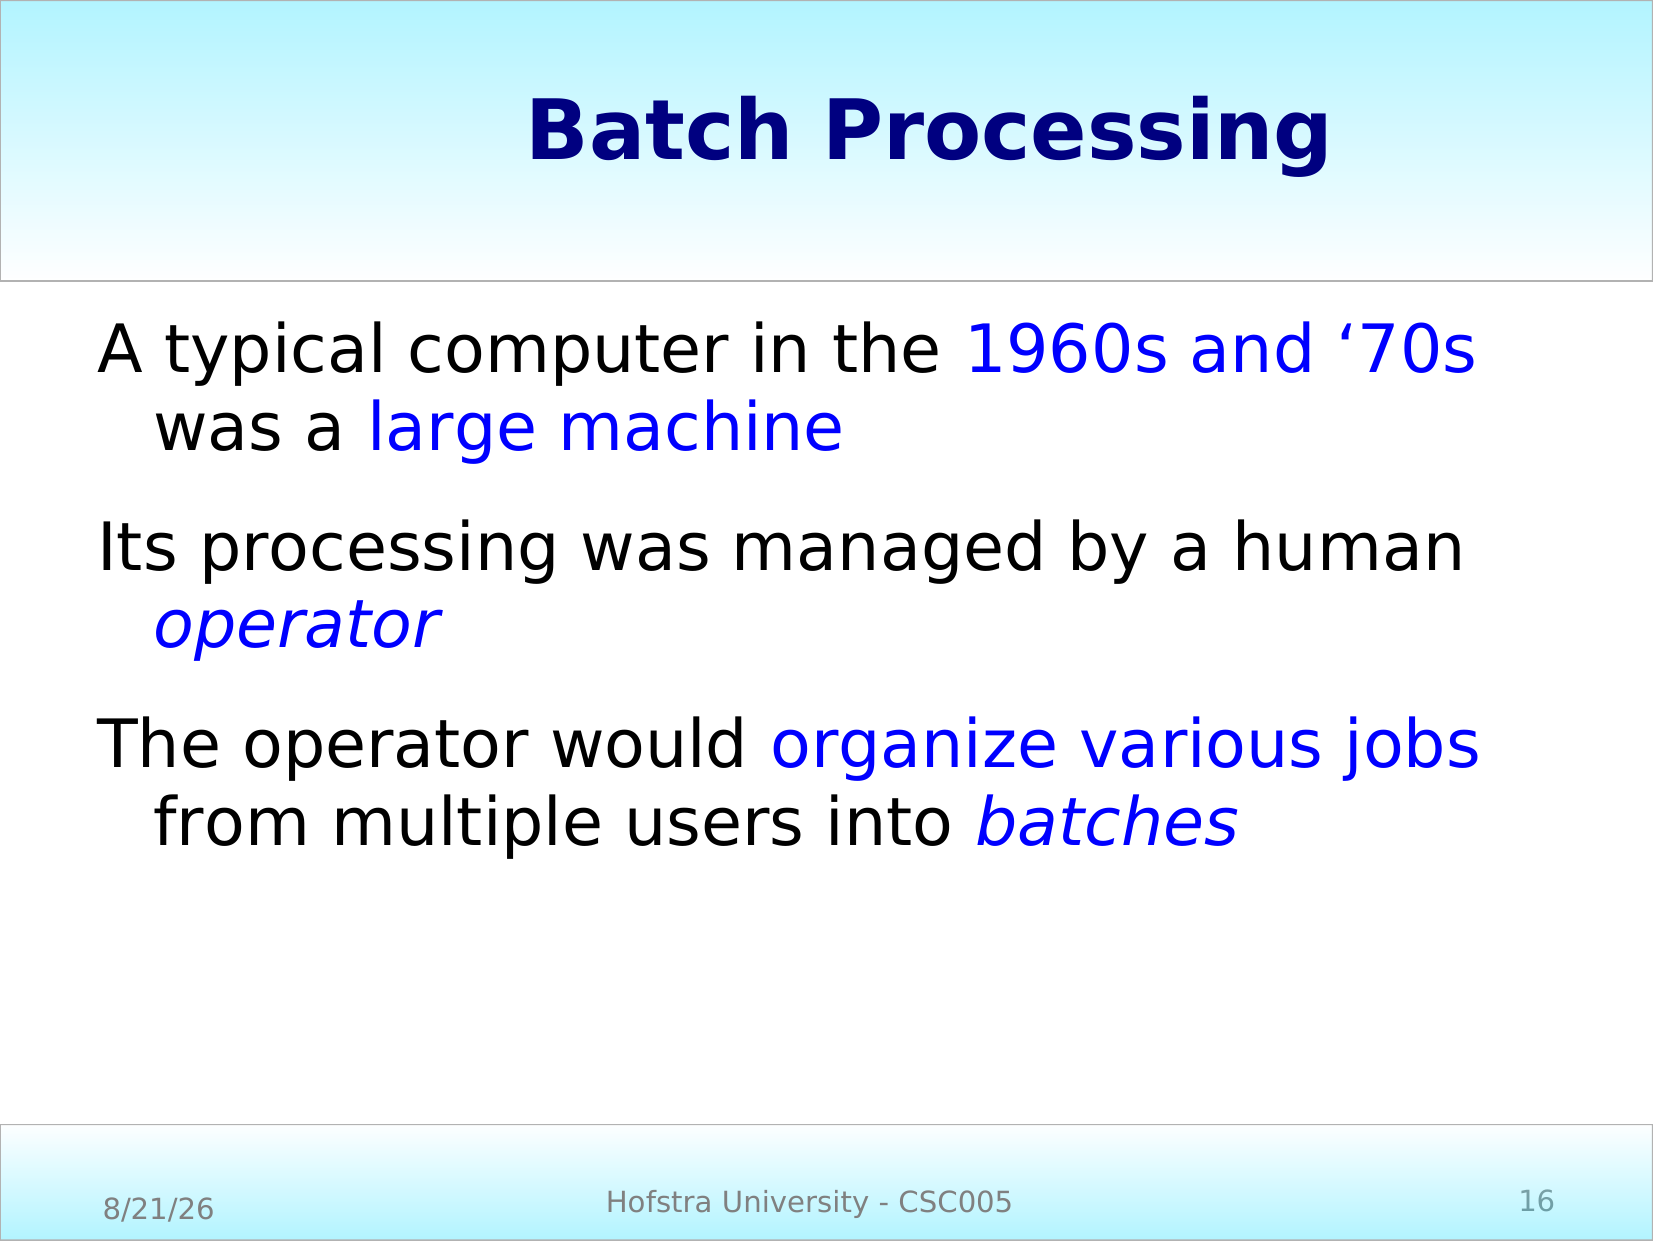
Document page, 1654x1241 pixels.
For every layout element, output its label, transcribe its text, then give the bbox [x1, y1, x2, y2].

list A typical computer in the 1960s and ‘70s was a large machine Its processing was managed by a human operator The operator would organize various jobs from multiple users into batches [82, 303, 1571, 1131]
title Batch Processing [247, 27, 1612, 235]
